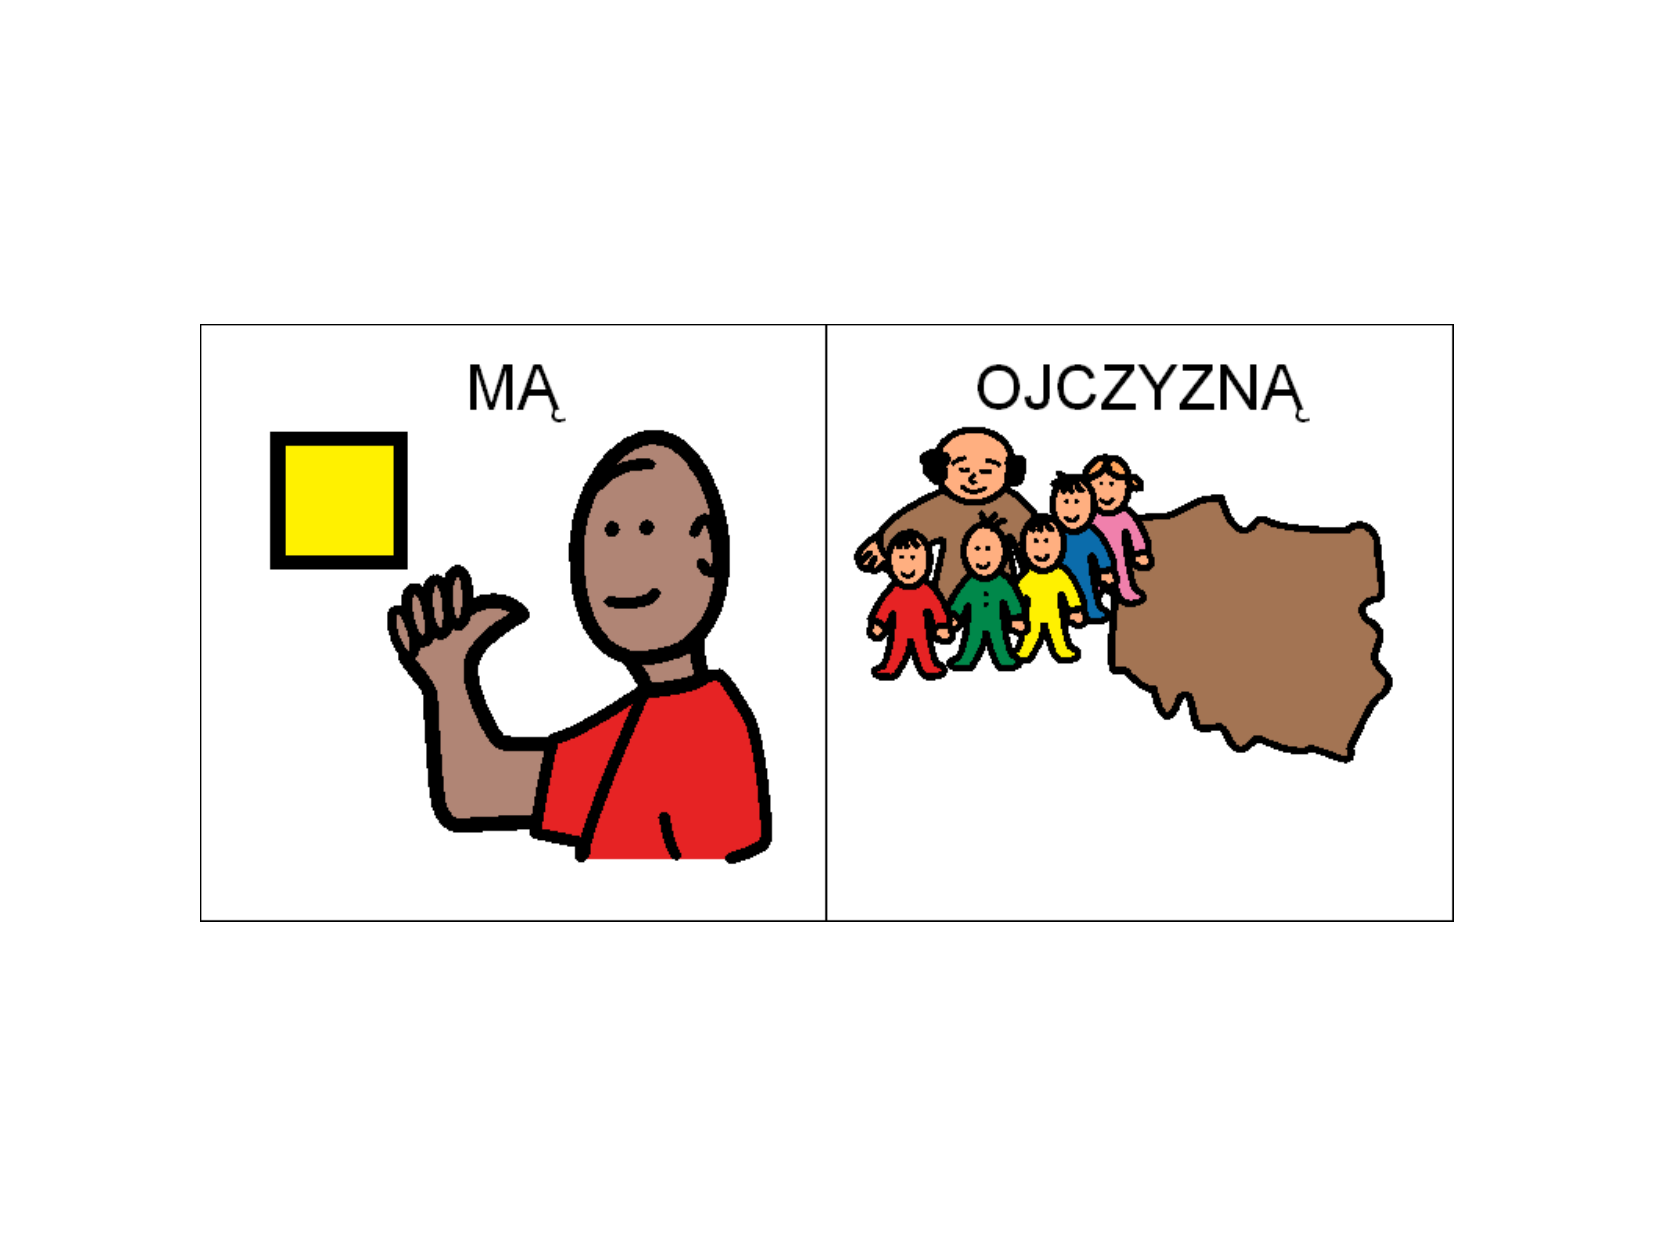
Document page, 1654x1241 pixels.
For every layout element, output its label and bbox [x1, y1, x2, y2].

picture [200, 324, 1454, 922]
